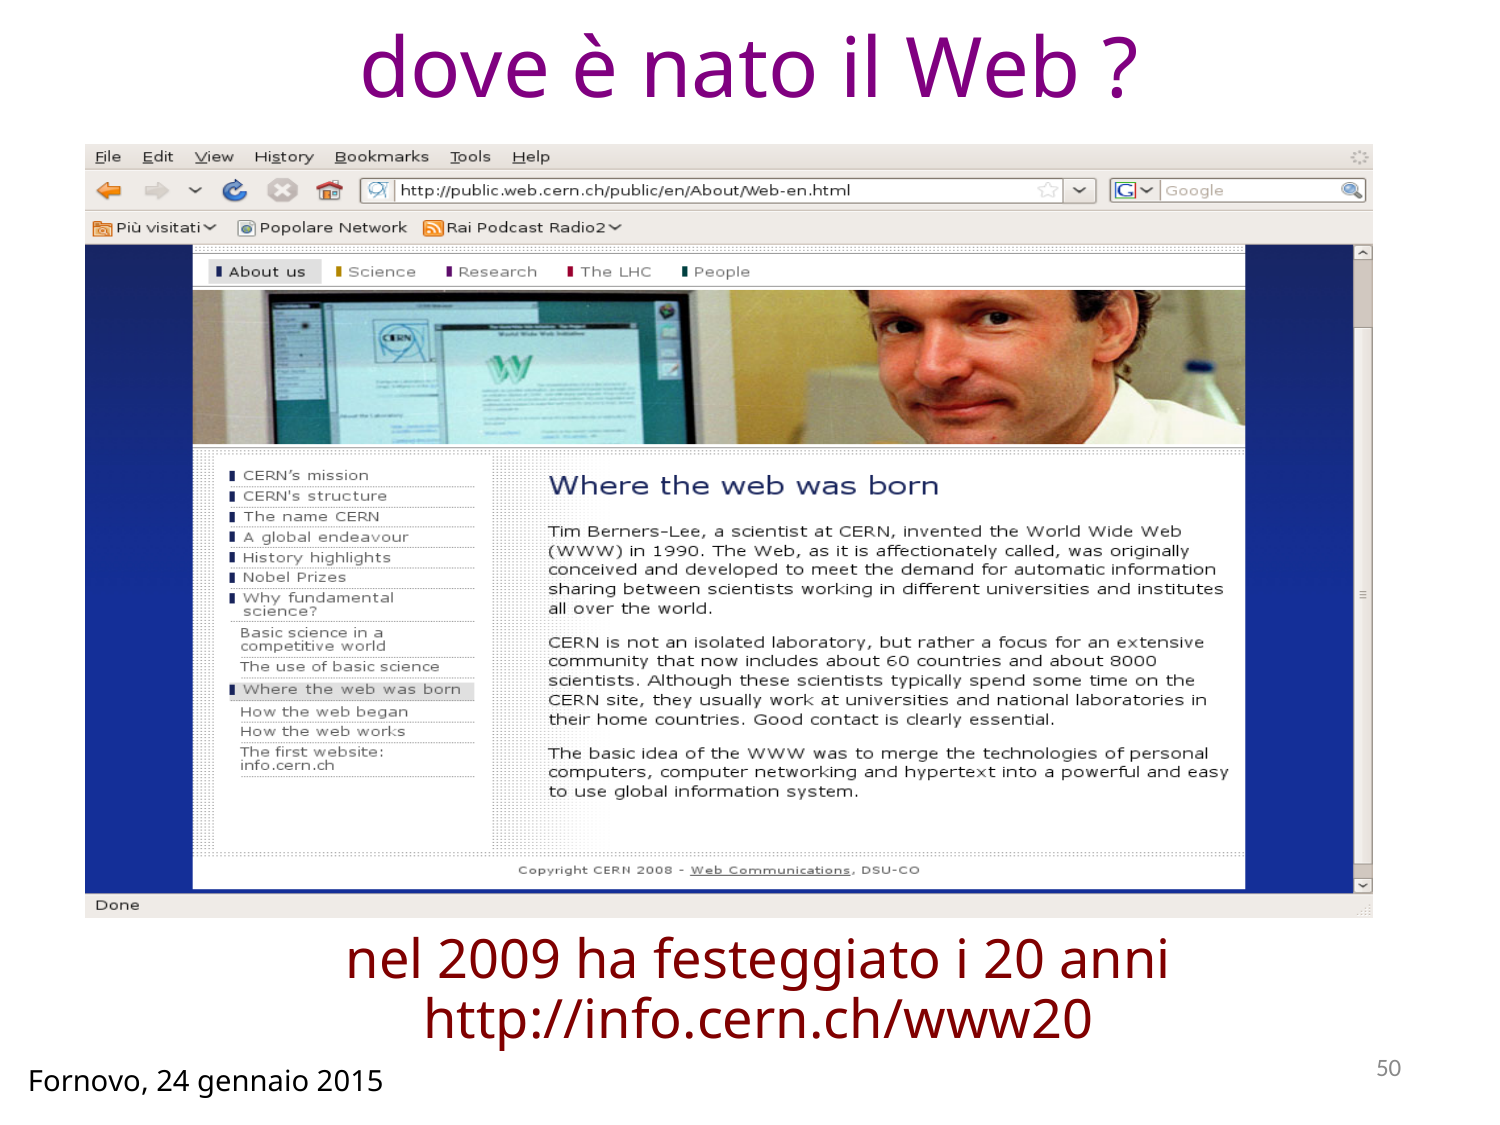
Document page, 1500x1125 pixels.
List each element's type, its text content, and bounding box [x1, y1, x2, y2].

text_box nel 2009 ha festeggiato i 20 anni http://info.cern.ch/www20 [51, 917, 1392, 1064]
text_box <numero> [1074, 1042, 1417, 1095]
picture [85, 144, 1373, 917]
text_box dove è nato il Web ? [75, 0, 1424, 113]
